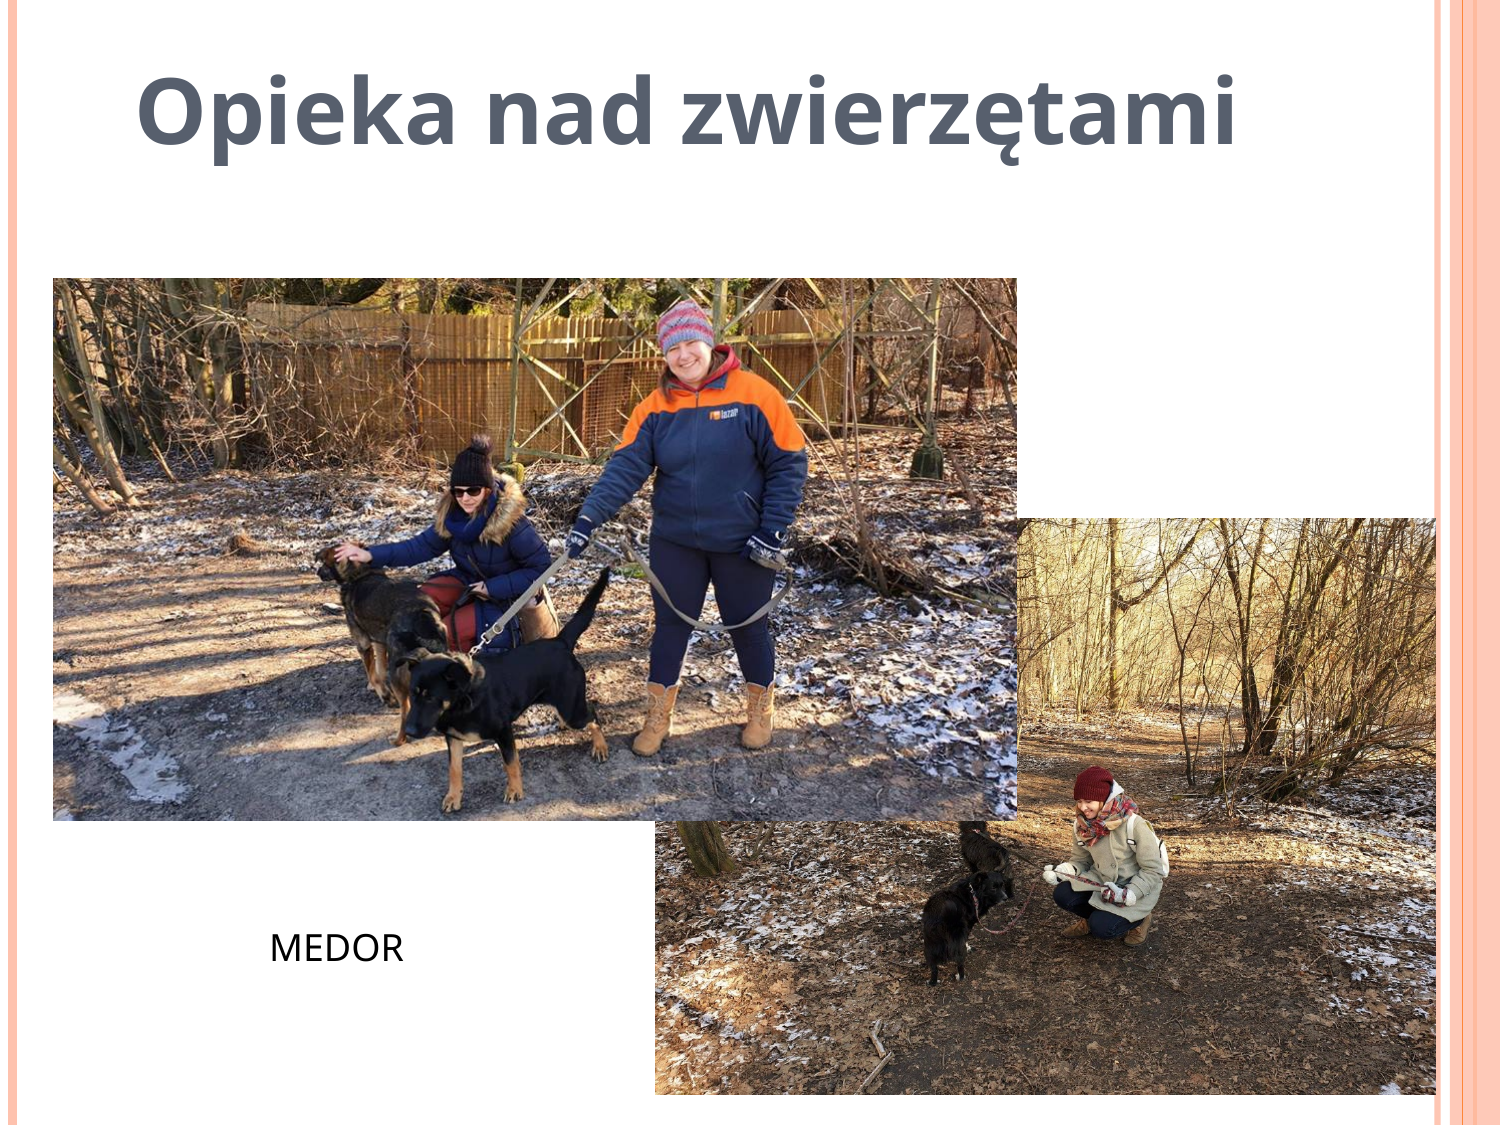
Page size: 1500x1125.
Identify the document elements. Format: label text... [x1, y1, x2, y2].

text_box MEDOR [88, 916, 585, 977]
picture [53, 278, 1436, 1095]
title Opieka nad zwierzętami [75, 45, 1300, 209]
